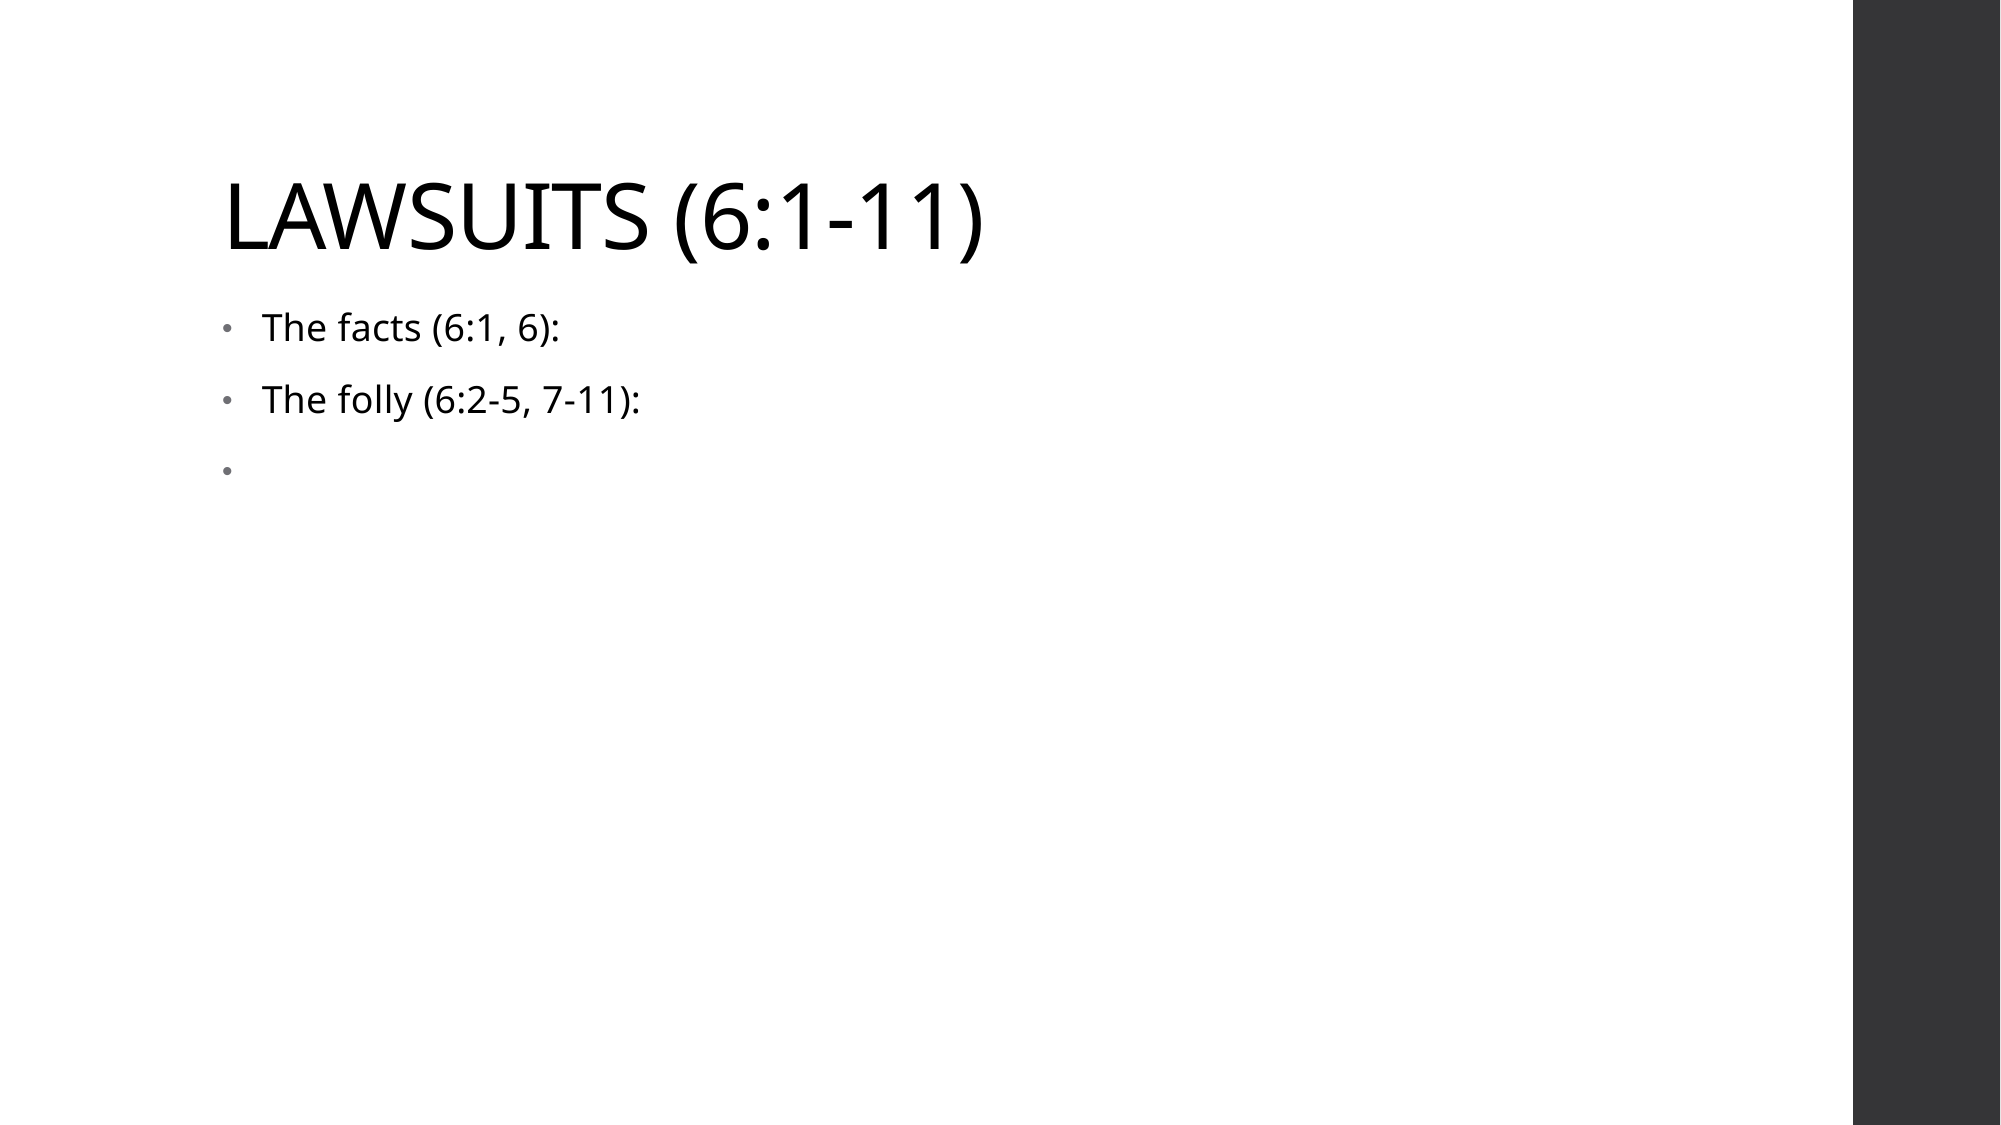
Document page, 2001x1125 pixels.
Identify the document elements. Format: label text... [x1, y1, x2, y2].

list The facts (6:1, 6): The folly (6:2-5, 7-11): [206, 299, 1617, 1014]
title LAWSUITS (6:1-11) [206, 60, 1797, 278]
